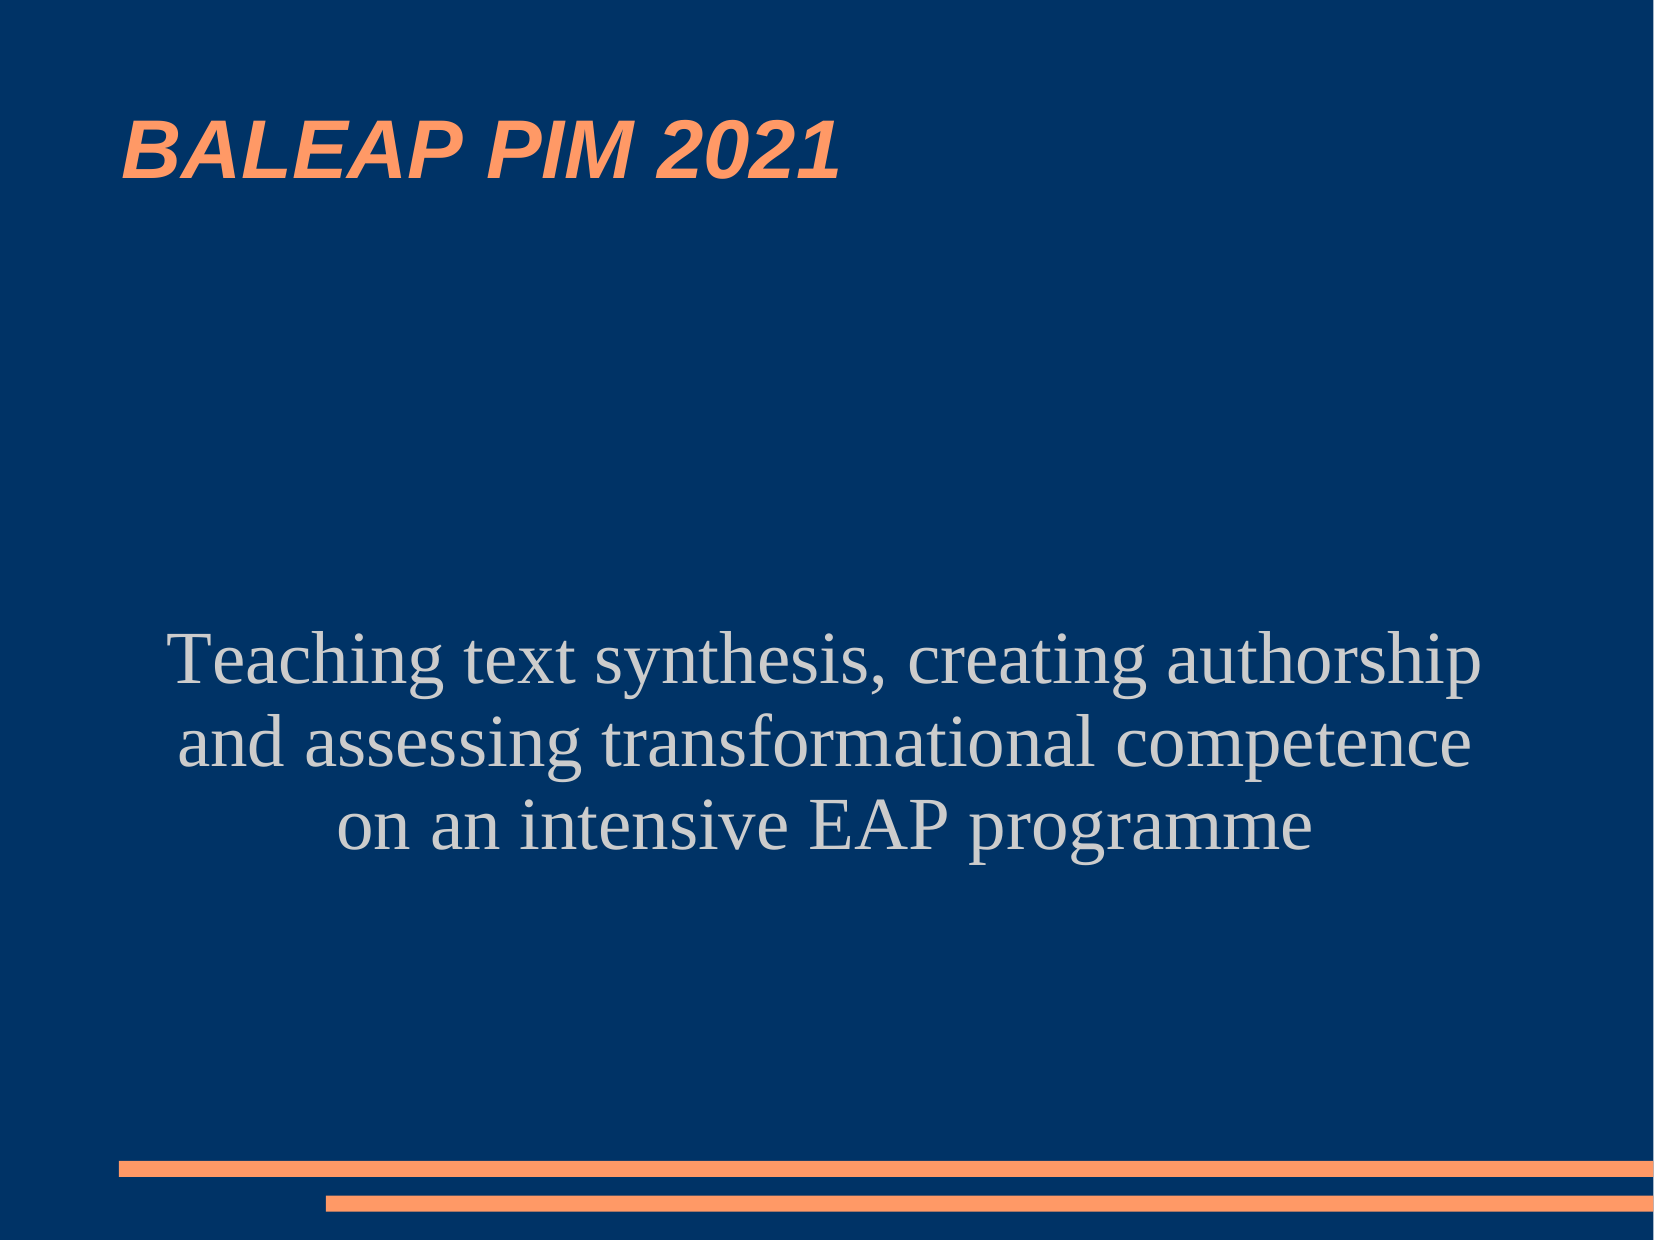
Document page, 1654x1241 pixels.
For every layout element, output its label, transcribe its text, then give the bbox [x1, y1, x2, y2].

subtitle Teaching text synthesis, creating authorship and assessing transformational competence on an intensive EAP programme [134, 350, 1516, 1133]
title BALEAP PIM 2021 [121, 46, 1534, 254]
